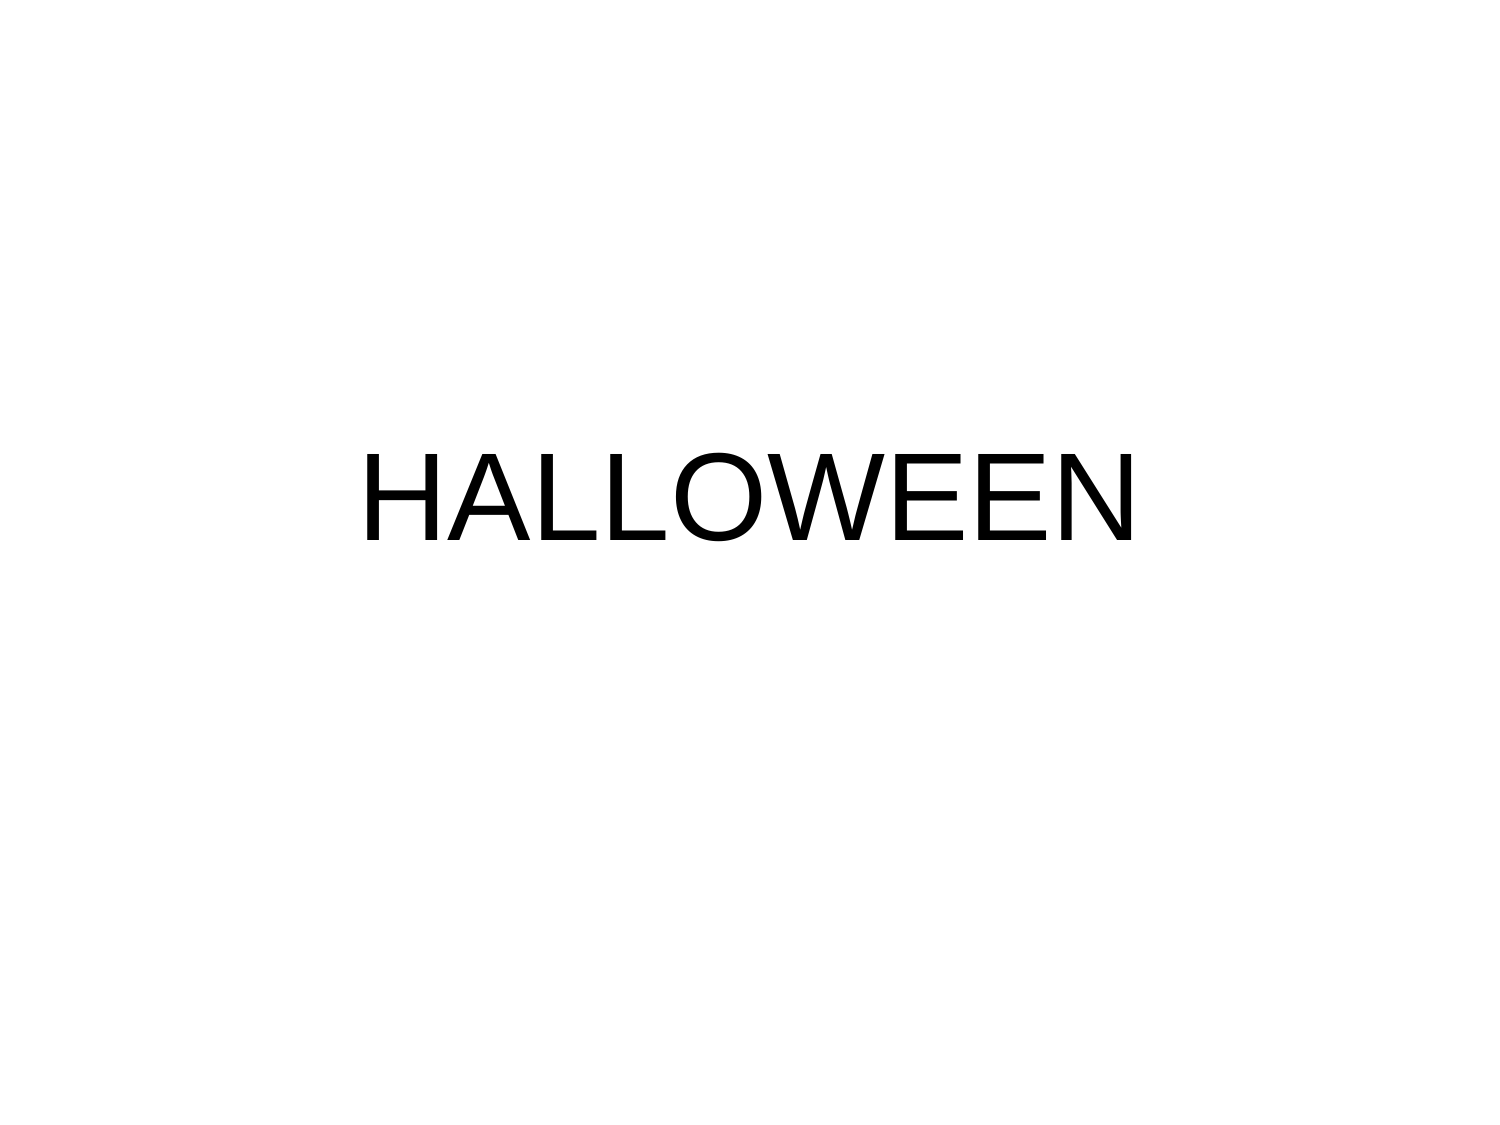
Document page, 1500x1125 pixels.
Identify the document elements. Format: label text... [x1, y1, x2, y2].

title HALLOWEEN [187, 184, 1313, 576]
